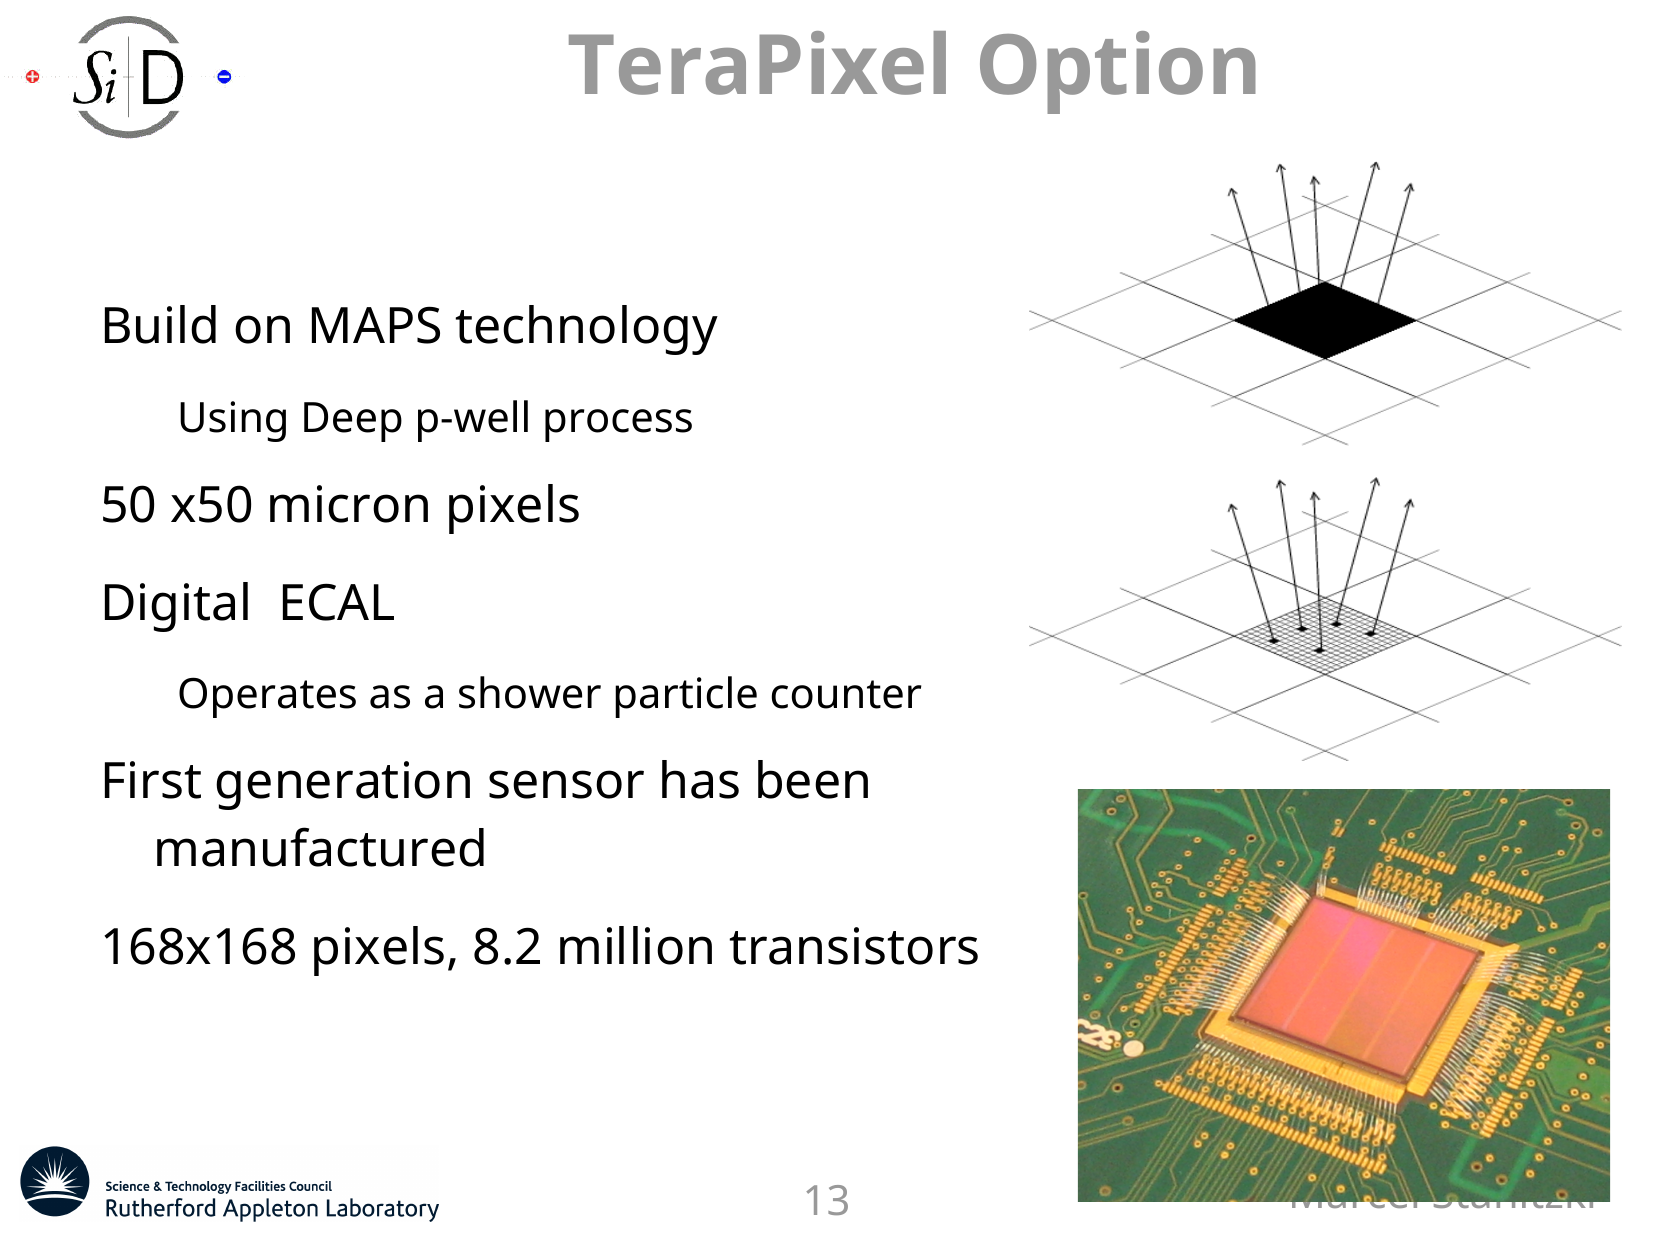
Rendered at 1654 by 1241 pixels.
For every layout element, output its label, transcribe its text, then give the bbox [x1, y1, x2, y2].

picture [1029, 161, 1622, 761]
picture [19, 1145, 439, 1222]
list Build on MAPS technology Using Deep p-well process 50 x50 micron pixels Digital ECAL Operates as a shower particle counter First generation sensor has been manufactured 168x168 pixels, 8.2 million transistors [82, 290, 990, 1094]
title TeraPixel Option [250, 11, 1580, 113]
picture [0, 0, 256, 154]
picture [1077, 789, 1611, 1202]
